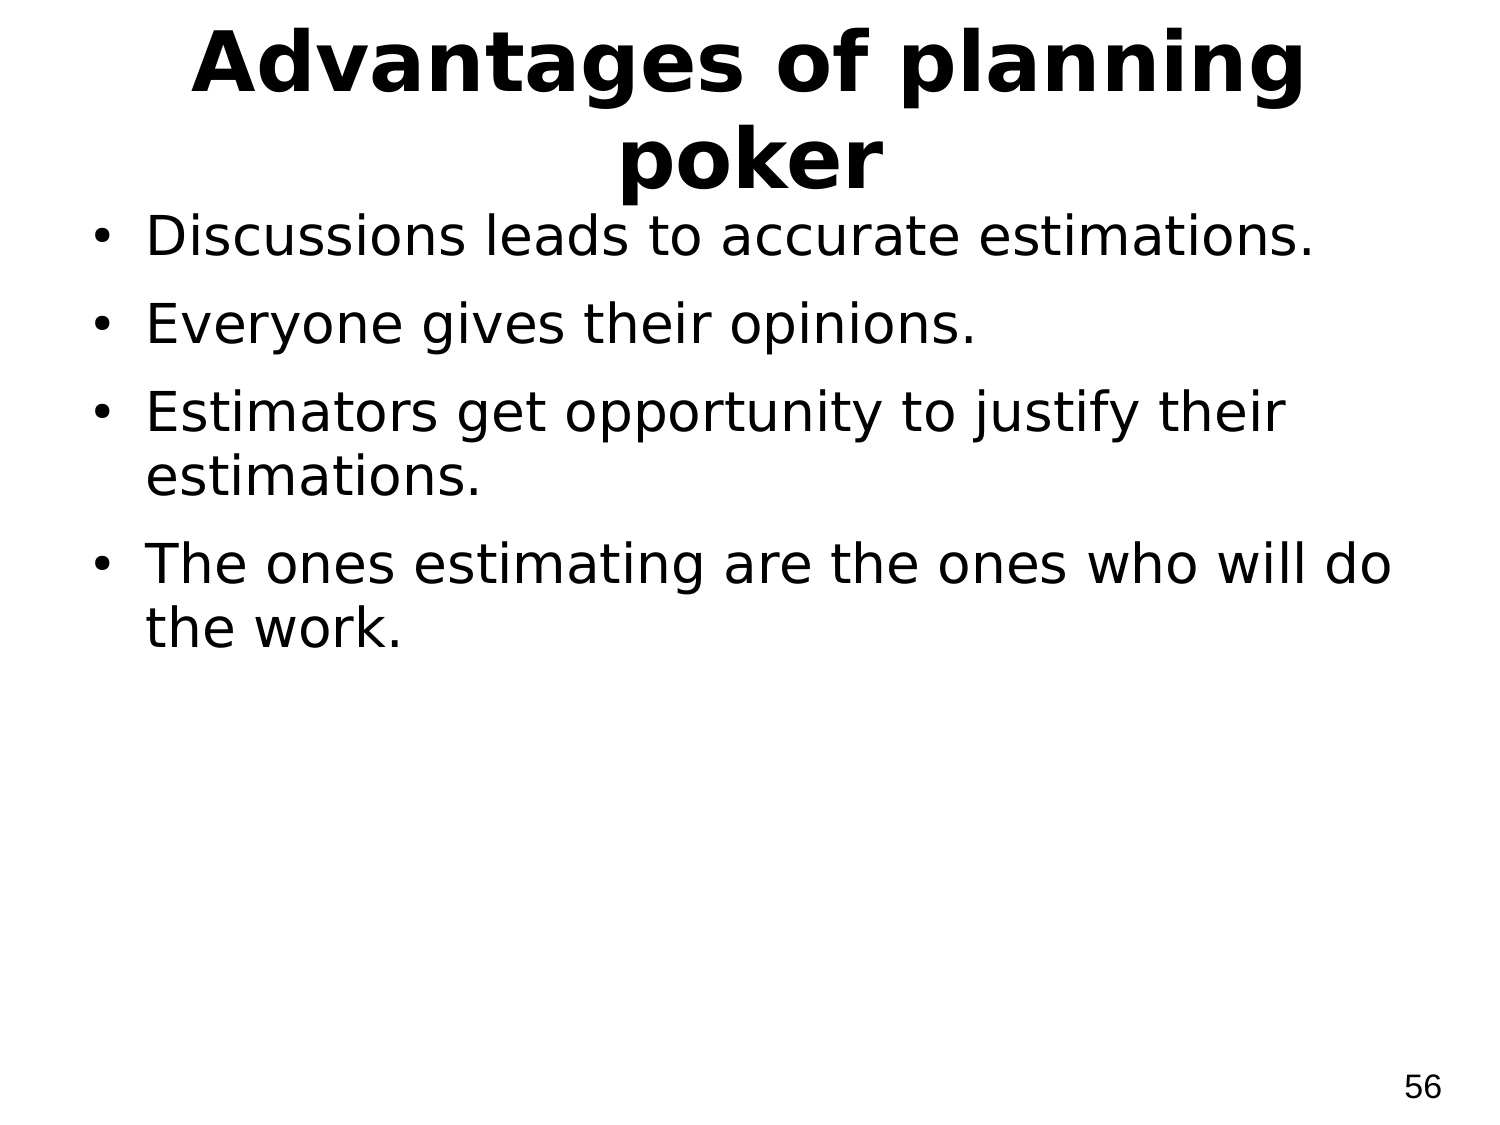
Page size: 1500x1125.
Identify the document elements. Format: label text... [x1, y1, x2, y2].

title Advantages of planning poker [75, 13, 1425, 208]
list Discussions leads to accurate estimations. Everyone gives their opinions. Estimators get opportunity to justify their estimations. The ones estimating are the ones who will do the work. [75, 204, 1395, 1075]
